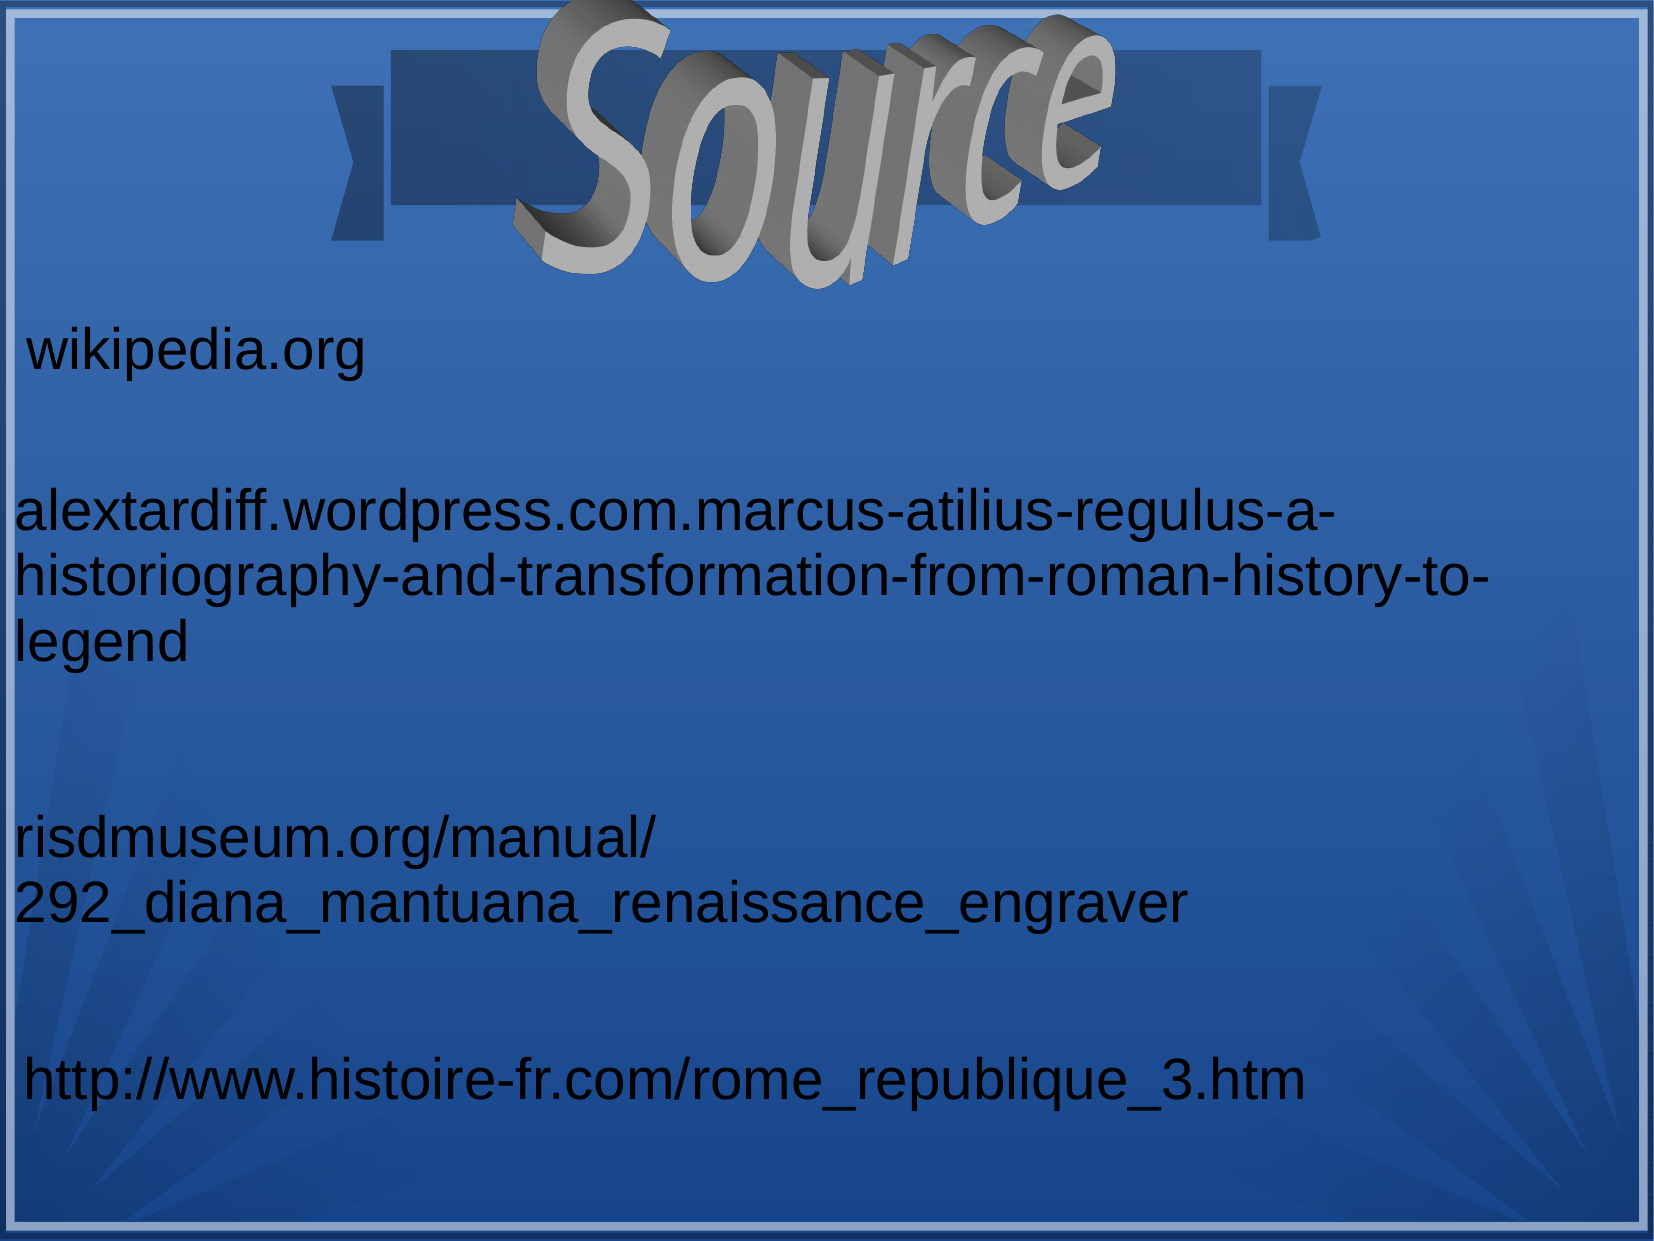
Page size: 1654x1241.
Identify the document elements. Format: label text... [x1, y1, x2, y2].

text_box http://www.histoire-fr.com/rome_republique_3.htm [8, 1039, 1654, 1185]
text_box alextardiff.wordpress.com.marcus-atilius-regulus-a-historiography-and-transformation-from-roman-history-to-legend [0, 470, 1654, 681]
text_box risdmuseum.org/manual/292_diana_mantuana_renaissance_engraver [0, 797, 1654, 943]
text_box wikipedia.org [11, 309, 1654, 455]
